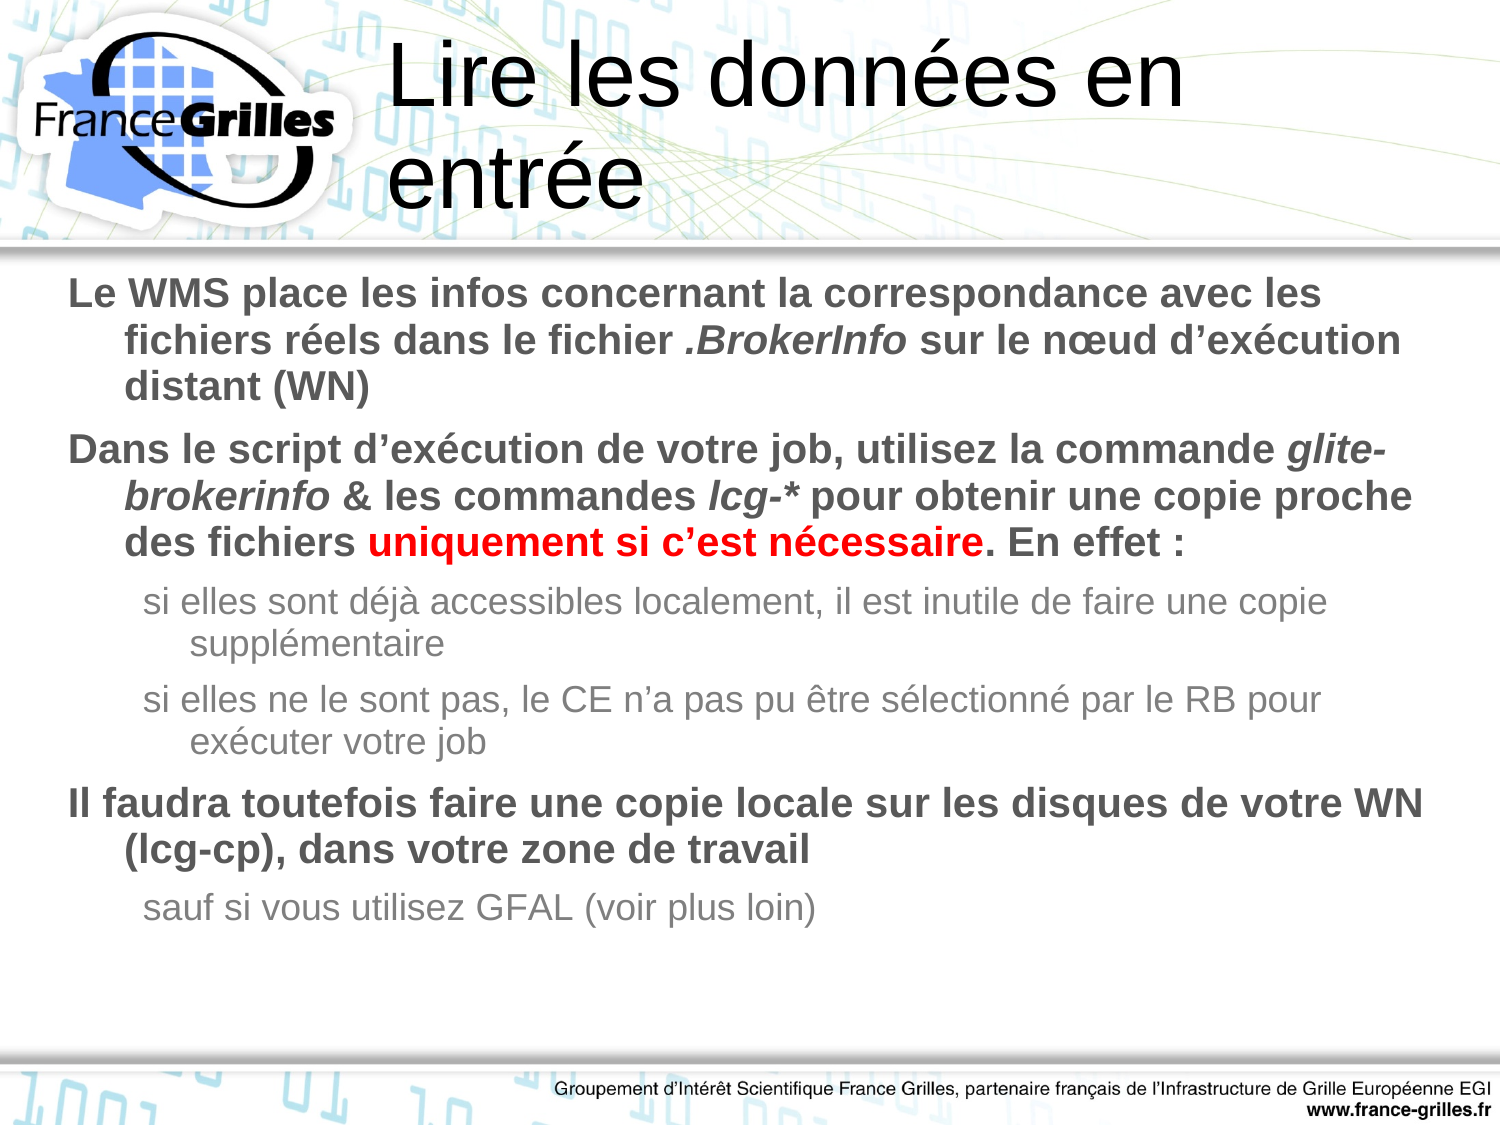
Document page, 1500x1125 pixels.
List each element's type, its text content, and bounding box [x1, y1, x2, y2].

title Lire les données en entrée [372, 4, 1459, 248]
list Le WMS place les infos concernant la correspondance avec les fichiers réels dans le fichier .BrokerInfo sur le nœud d’exécution distant (WN) Dans le script d’exécution de votre job, utilisez la commande glite-brokerinfo & les commandes lcg-* pour obtenir une copie proche des fichiers uniquement si c’est nécessaire. En effet : si elles sont déjà accessibles localement, il est inutile de faire une copie supplémentaire si elles ne le sont pas, le CE n’a pas pu être sélectionné par le RB pour exécuter votre job Il faudra toutefois faire une copie locale sur les disques de votre WN (lcg-cp), dans votre zone de travail sauf si vous utilisez GFAL (voir plus loin) [53, 262, 1459, 1024]
picture [0, 0, 1500, 1125]
